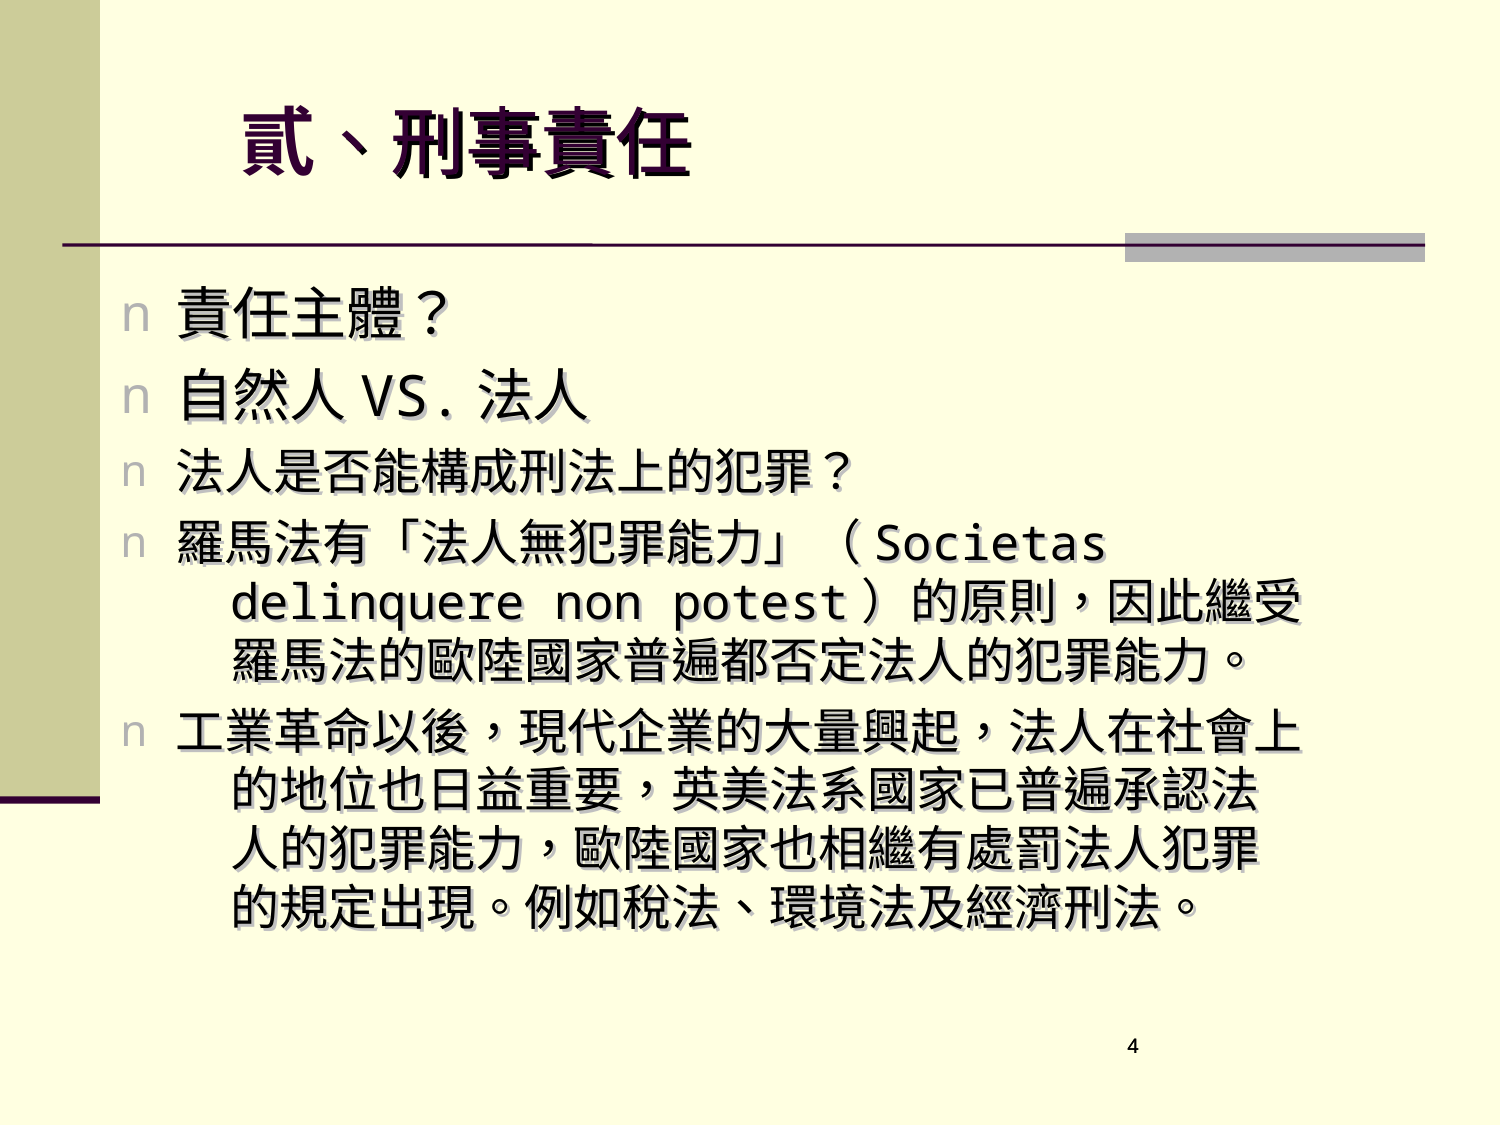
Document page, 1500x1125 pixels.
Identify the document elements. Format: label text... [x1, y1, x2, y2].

text_box [88, 78, 1408, 224]
list 責任主體？ 自然人VS.法人 法人是否能構成刑法上的犯罪？ 羅馬法有「法人無犯罪能力」（Societas delinquere non potest）的原則，因此繼受羅馬法的歐陸國家普遍都否定法人的犯罪能力。 工業革命以後，現代企業的大量興起，法人在社會上的地位也日益重要，英美法系國家已普遍承認法人的犯罪能力，歐陸國家也相繼有處罰法人犯罪的規定出現。例如稅法、環境法及經濟刑法。 [105, 269, 1320, 968]
text_box [1112, 1025, 1426, 1101]
title 貳、刑事責任 [225, 45, 1500, 234]
